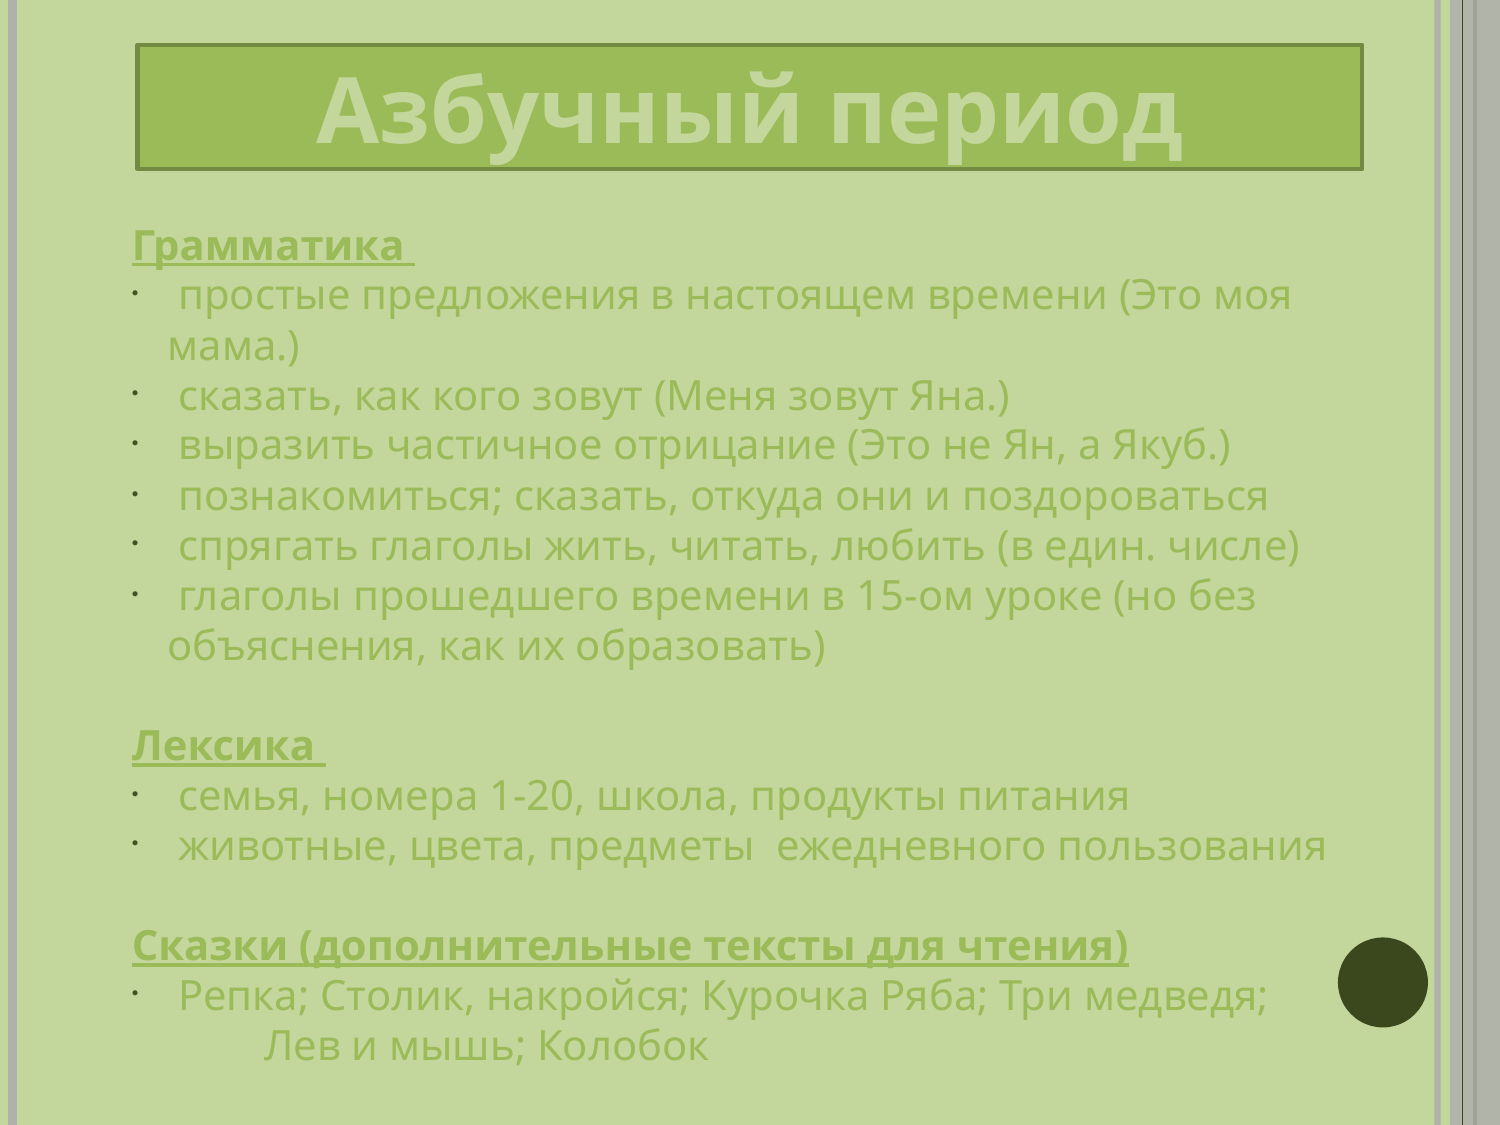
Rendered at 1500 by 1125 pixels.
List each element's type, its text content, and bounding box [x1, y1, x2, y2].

text_box Азбучный период [137, 45, 1363, 169]
text_box Грамматика простые предложения в настоящем времени (Это моя мама.) сказать, как кого зовут (Меня зовут Яна.) выразить частичное отрицание (Это не Ян, а Якуб.) познакомиться; сказать, откуда они и поздороваться спрягать глаголы жить, читать, любить (в един. числе) глаголы прошедшего времени в 15-ом уроке (но без объяснения, как их образовать) Лексика семья, номера 1-20, школа, продукты питания животные, цвета, предметы ежедневного пользования Сказки (дополнительные тексты для чтения) Репка; Столик, накройся; Курочка Ряба; Три медведя; Лев и мышь; Колобок [117, 210, 1395, 1122]
